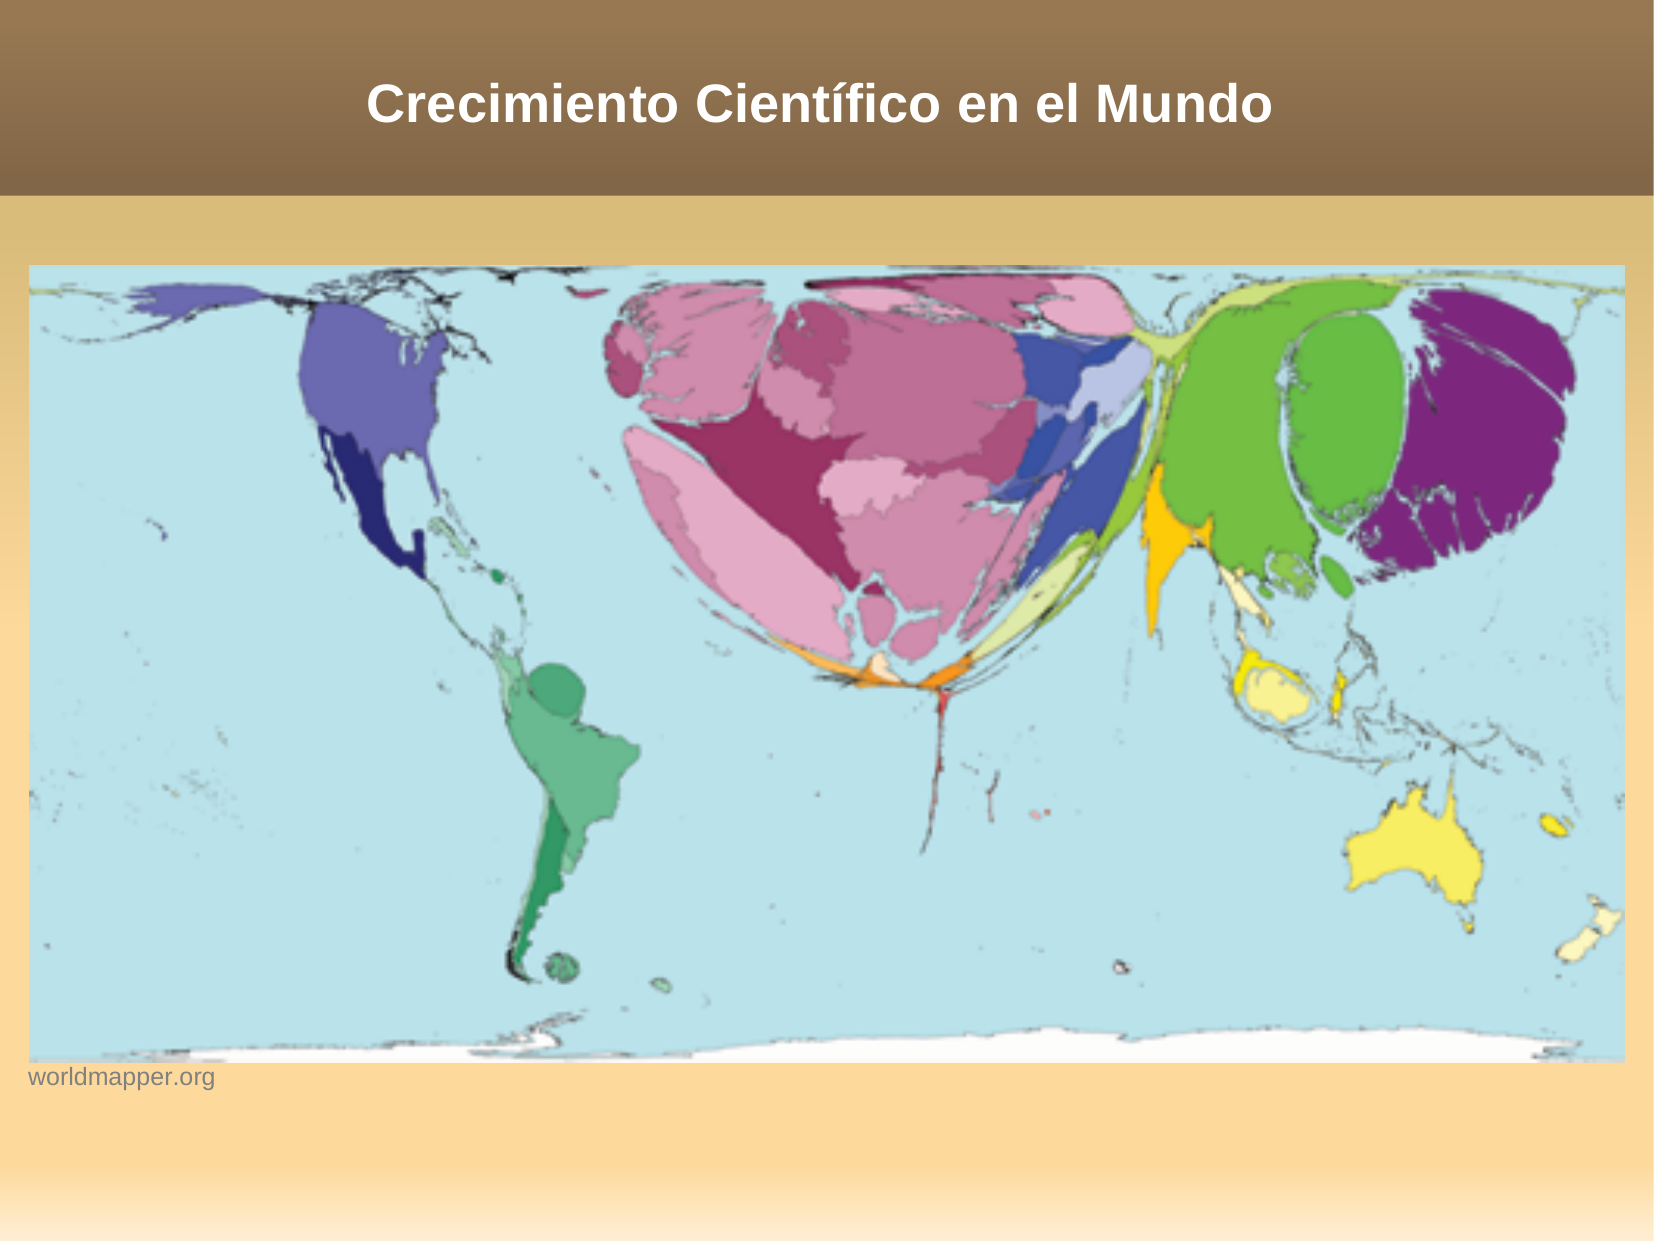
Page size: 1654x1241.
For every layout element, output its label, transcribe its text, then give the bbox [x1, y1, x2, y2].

text_box worldmapper.org [28, 1063, 214, 1092]
title Crecimiento Científico en el Mundo [76, 0, 1565, 208]
picture [0, 0, 1654, 1241]
